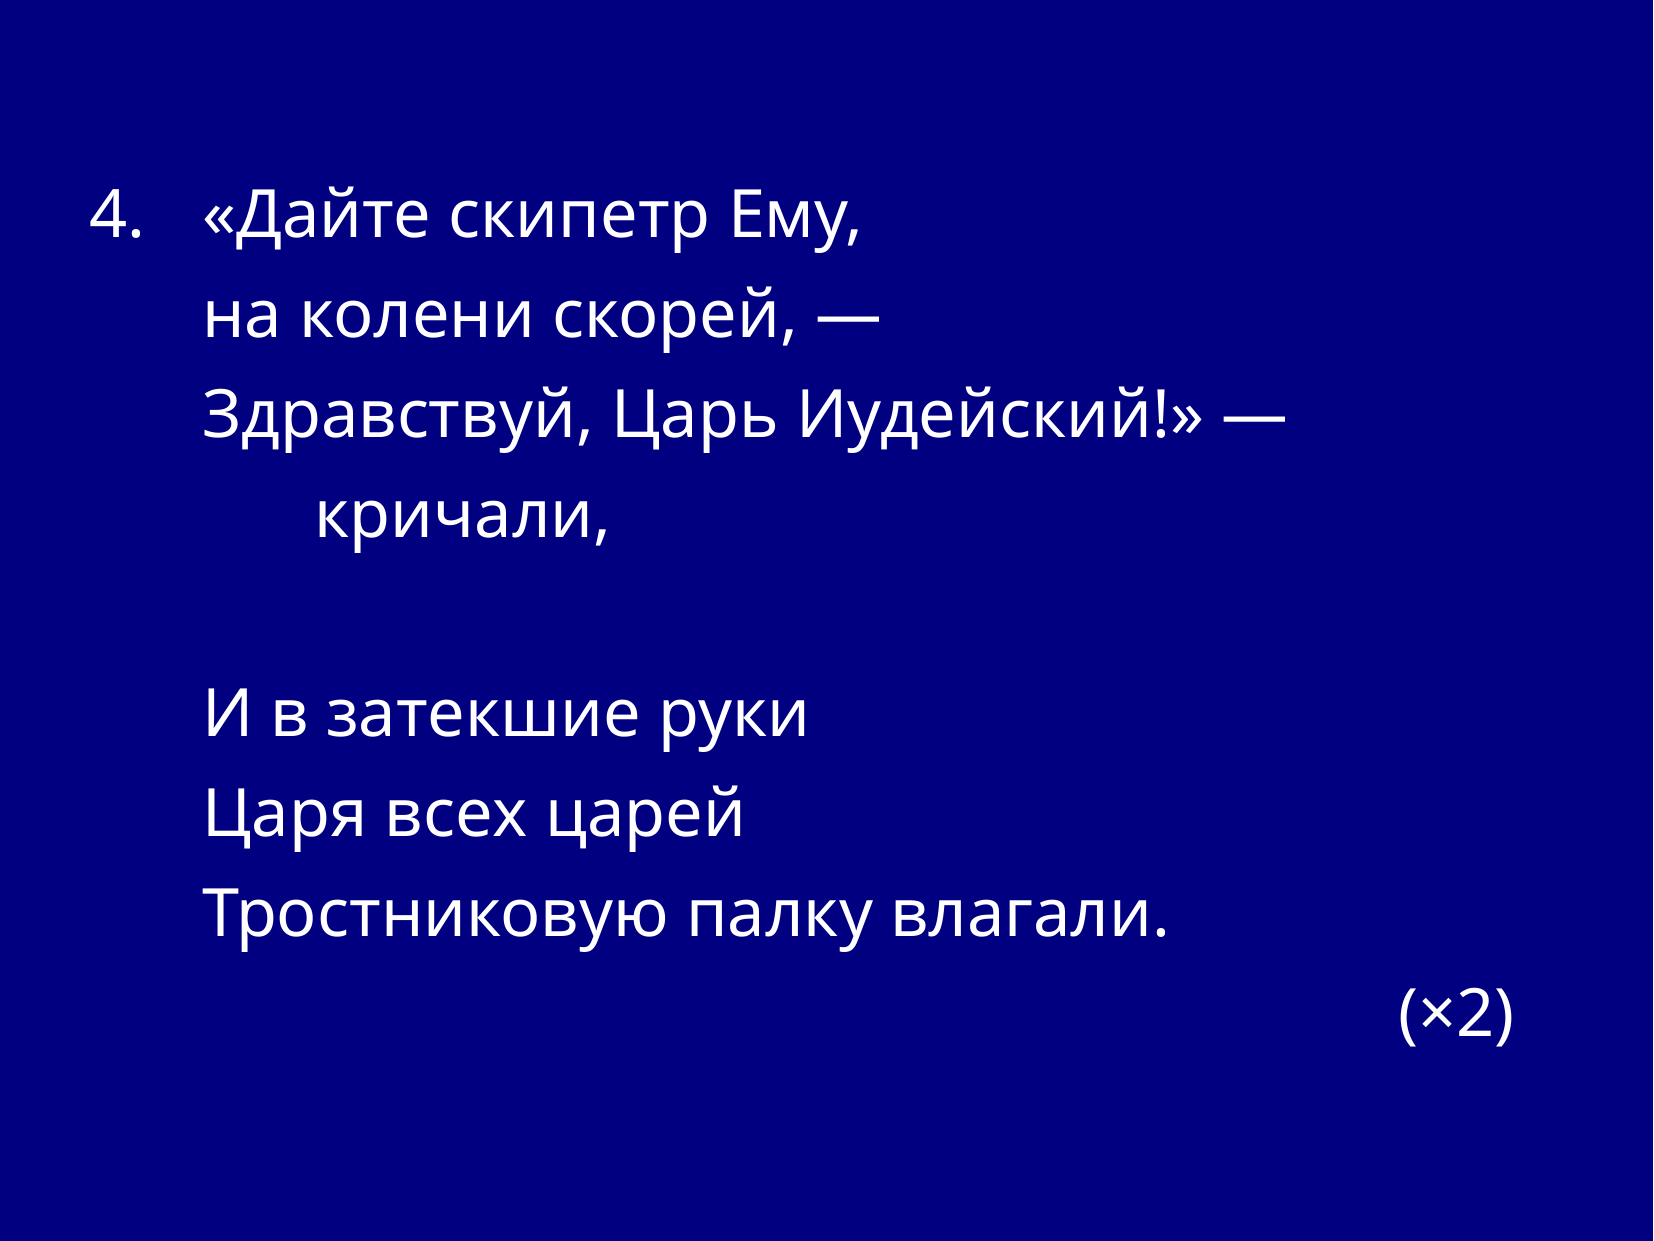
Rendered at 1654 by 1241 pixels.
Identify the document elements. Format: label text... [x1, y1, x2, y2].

text_box 4. «Дайте скипетр Ему, на колени скорей, — Здравствуй, Царь Иудейский!» — кричали, И в затекшие руки Царя всех царей Тростниковую палку влагали. (×2) [75, 150, 1576, 1163]
